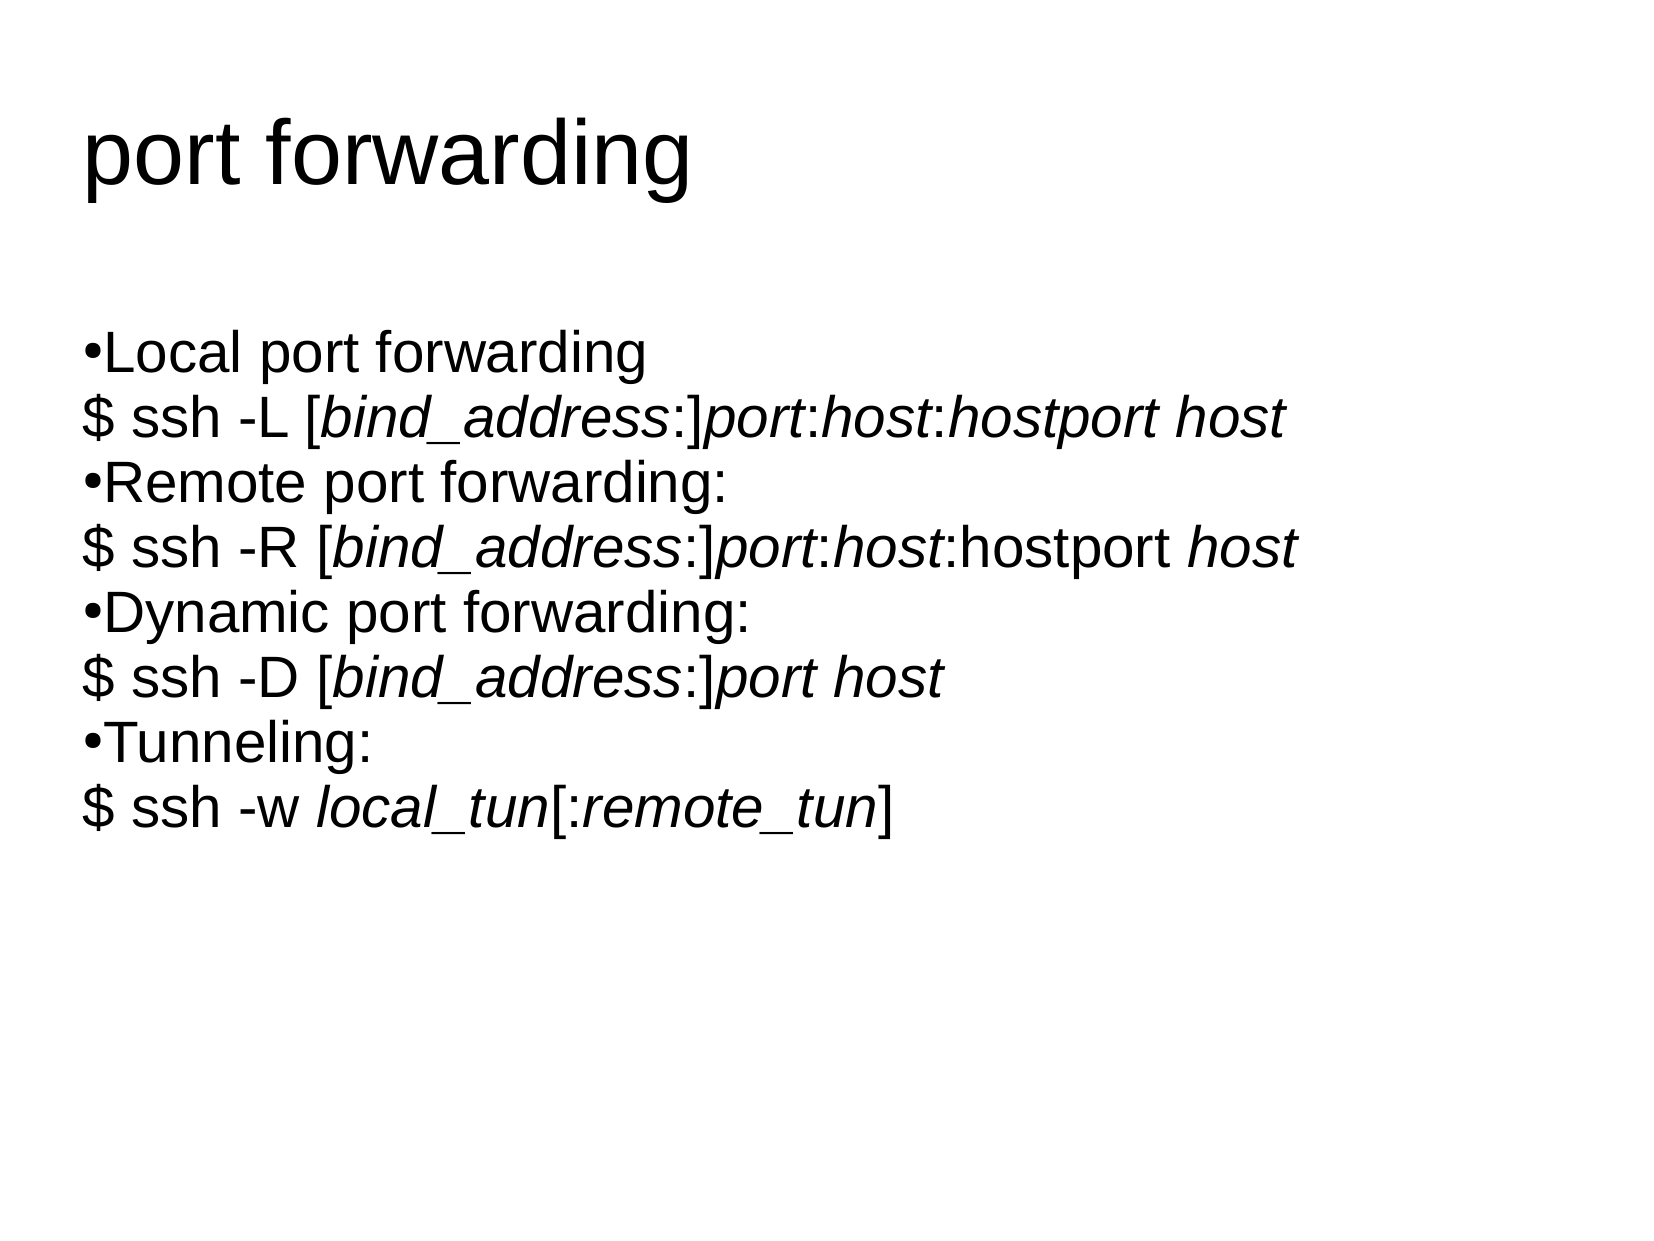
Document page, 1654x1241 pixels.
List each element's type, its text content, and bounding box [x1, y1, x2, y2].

subtitle Local port forwarding $ ssh -L [bind_address:]port:host:hostport host Remote port forwarding: $ ssh -R [bind_address:]port:host:hostport host Dynamic port forwarding: $ ssh -D [bind_address:]port host Tunneling: $ ssh -w local_tun[:remote_tun] [82, 222, 1571, 938]
title port forwarding [82, 56, 1571, 222]
